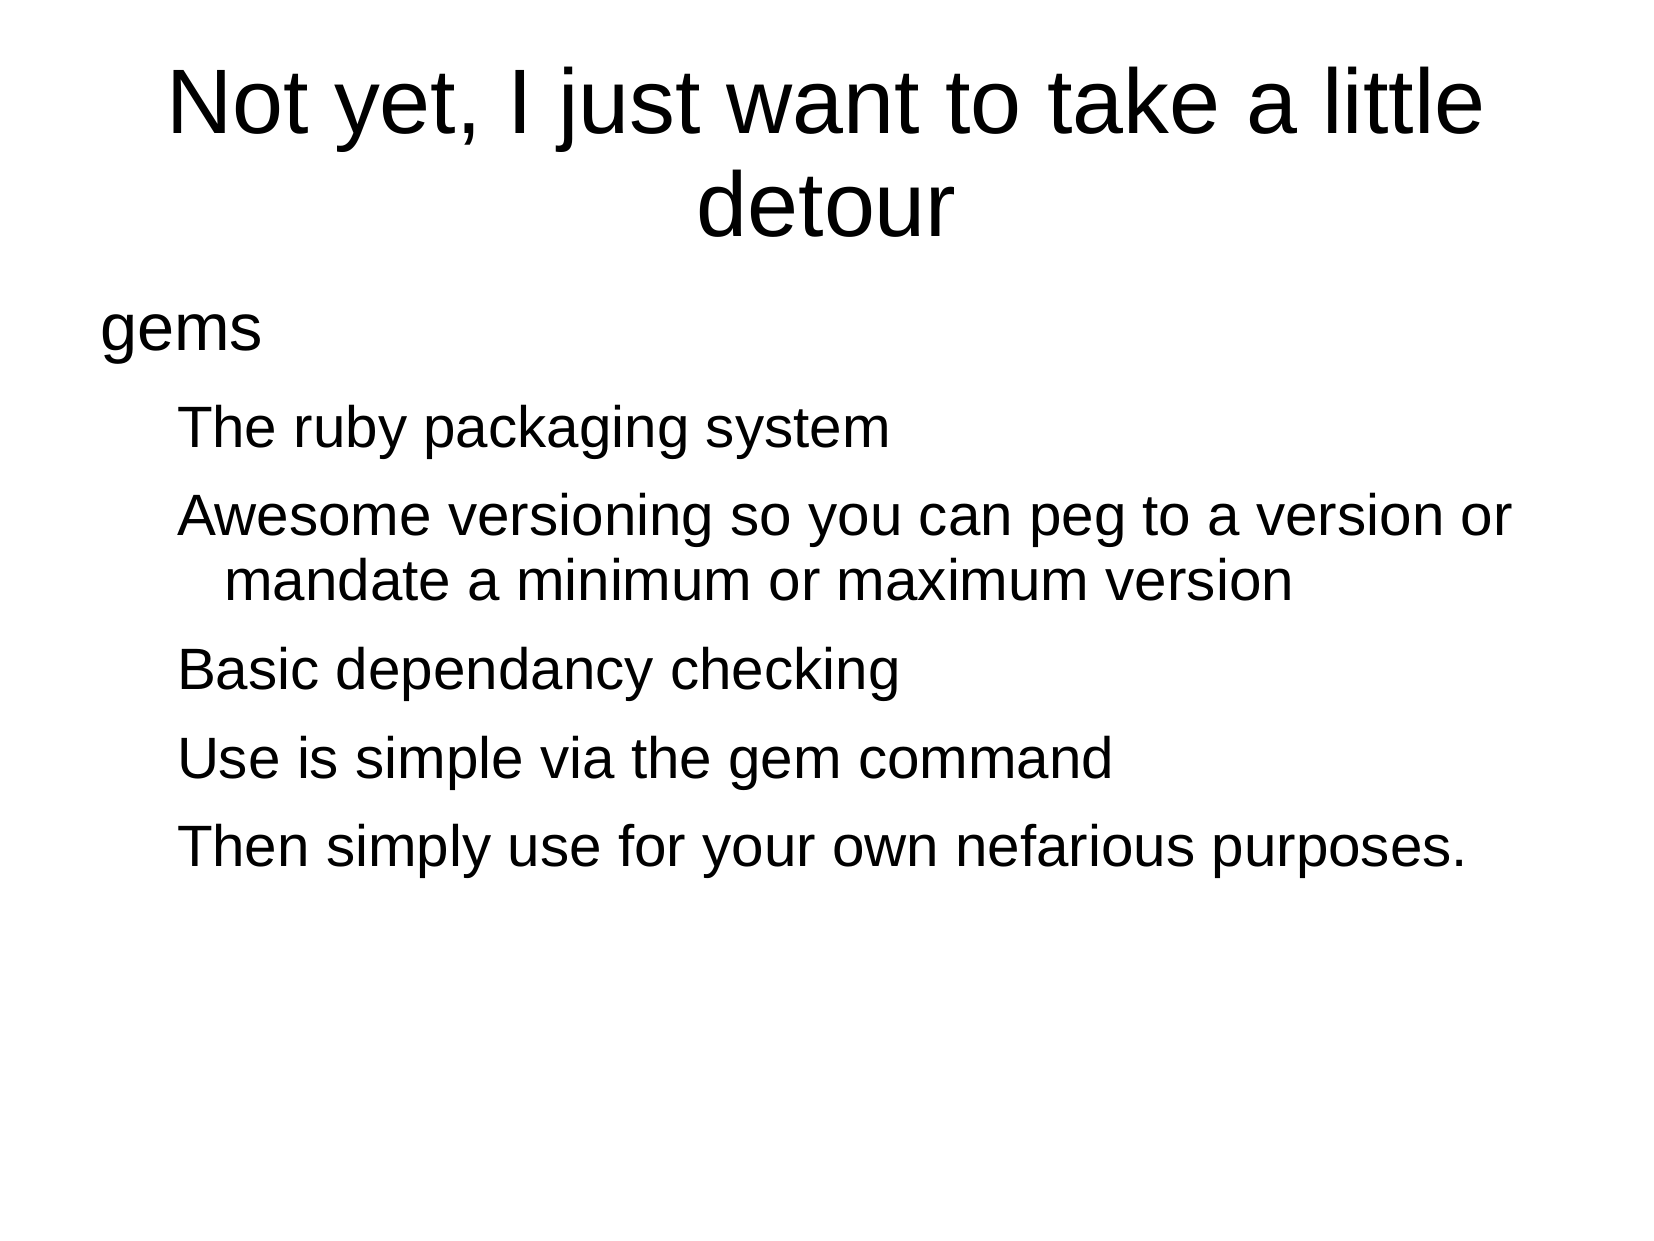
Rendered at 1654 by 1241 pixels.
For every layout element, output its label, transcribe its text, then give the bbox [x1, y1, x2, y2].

list gems The ruby packaging system Awesome versioning so you can peg to a version or mandate a minimum or maximum version Basic dependancy checking Use is simple via the gem command Then simply use for your own nefarious purposes. [82, 290, 1571, 1094]
title Not yet, I just want to take a little detour [82, 47, 1571, 259]
